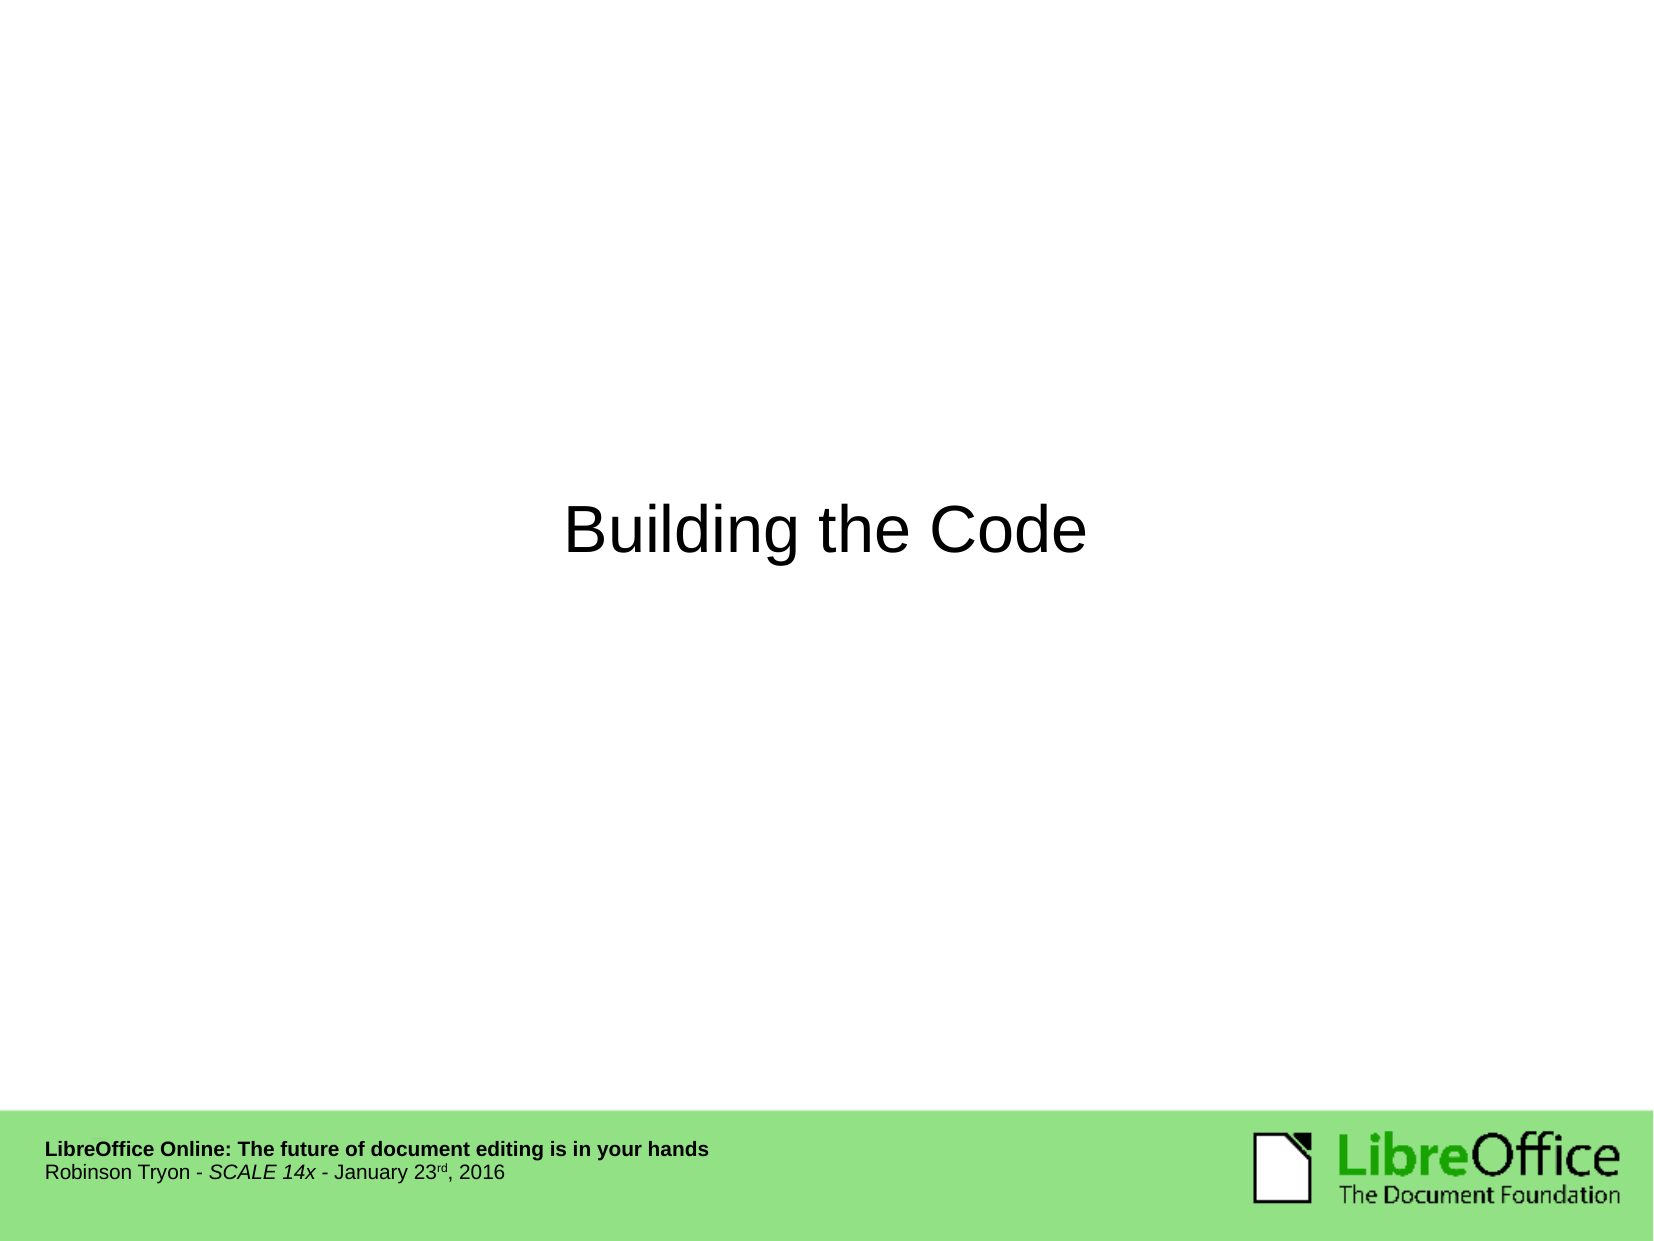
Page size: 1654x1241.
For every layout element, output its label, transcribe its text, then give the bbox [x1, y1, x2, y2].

subtitle Building the Code [82, 49, 1571, 1010]
picture [0, 0, 1654, 1241]
